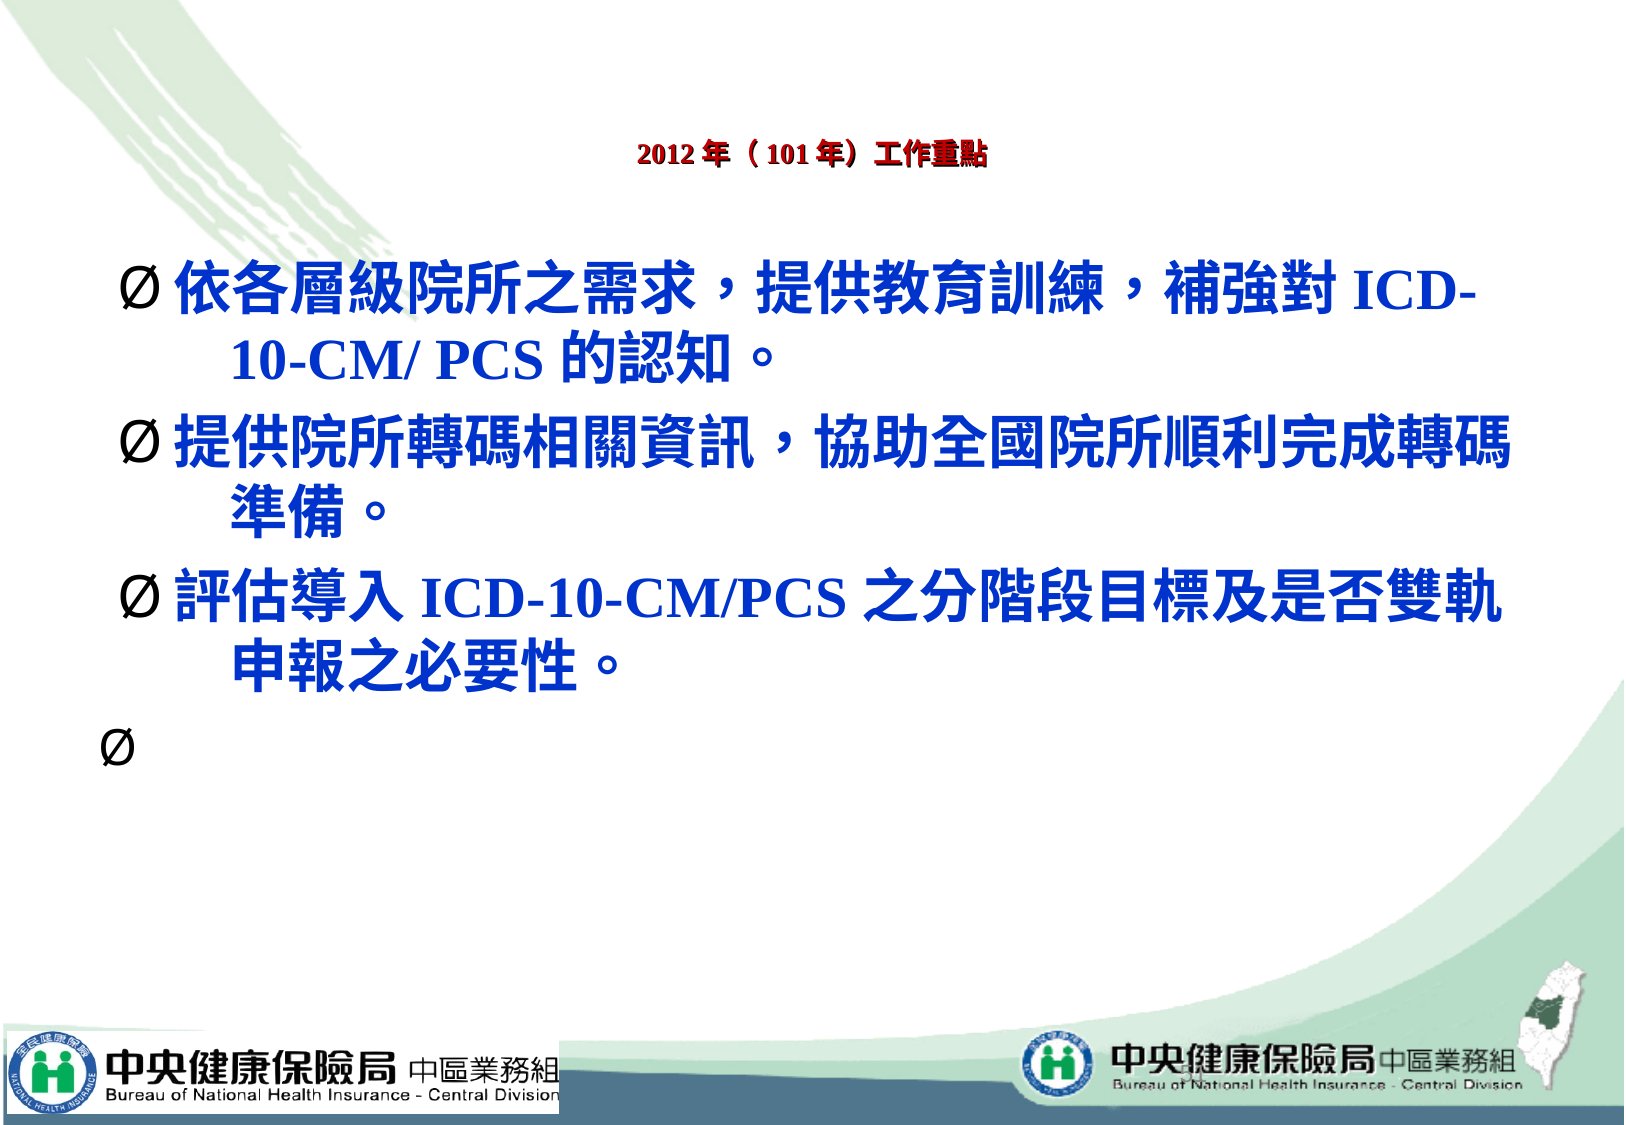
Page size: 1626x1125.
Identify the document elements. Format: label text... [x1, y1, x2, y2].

list 依各層級院所之需求，提供教育訓練，補強對ICD-10-CM/ PCS的認知。 提供院所轉碼相關資訊，協助全國院所順利完成轉碼準備。 評估導入ICD-10-CM/PCS之分階段目標及是否雙軌申報之必要性。 [83, 243, 1546, 775]
text_box [1164, 1042, 1544, 1103]
title 2012年（101年）工作重點 [81, 58, 1544, 247]
